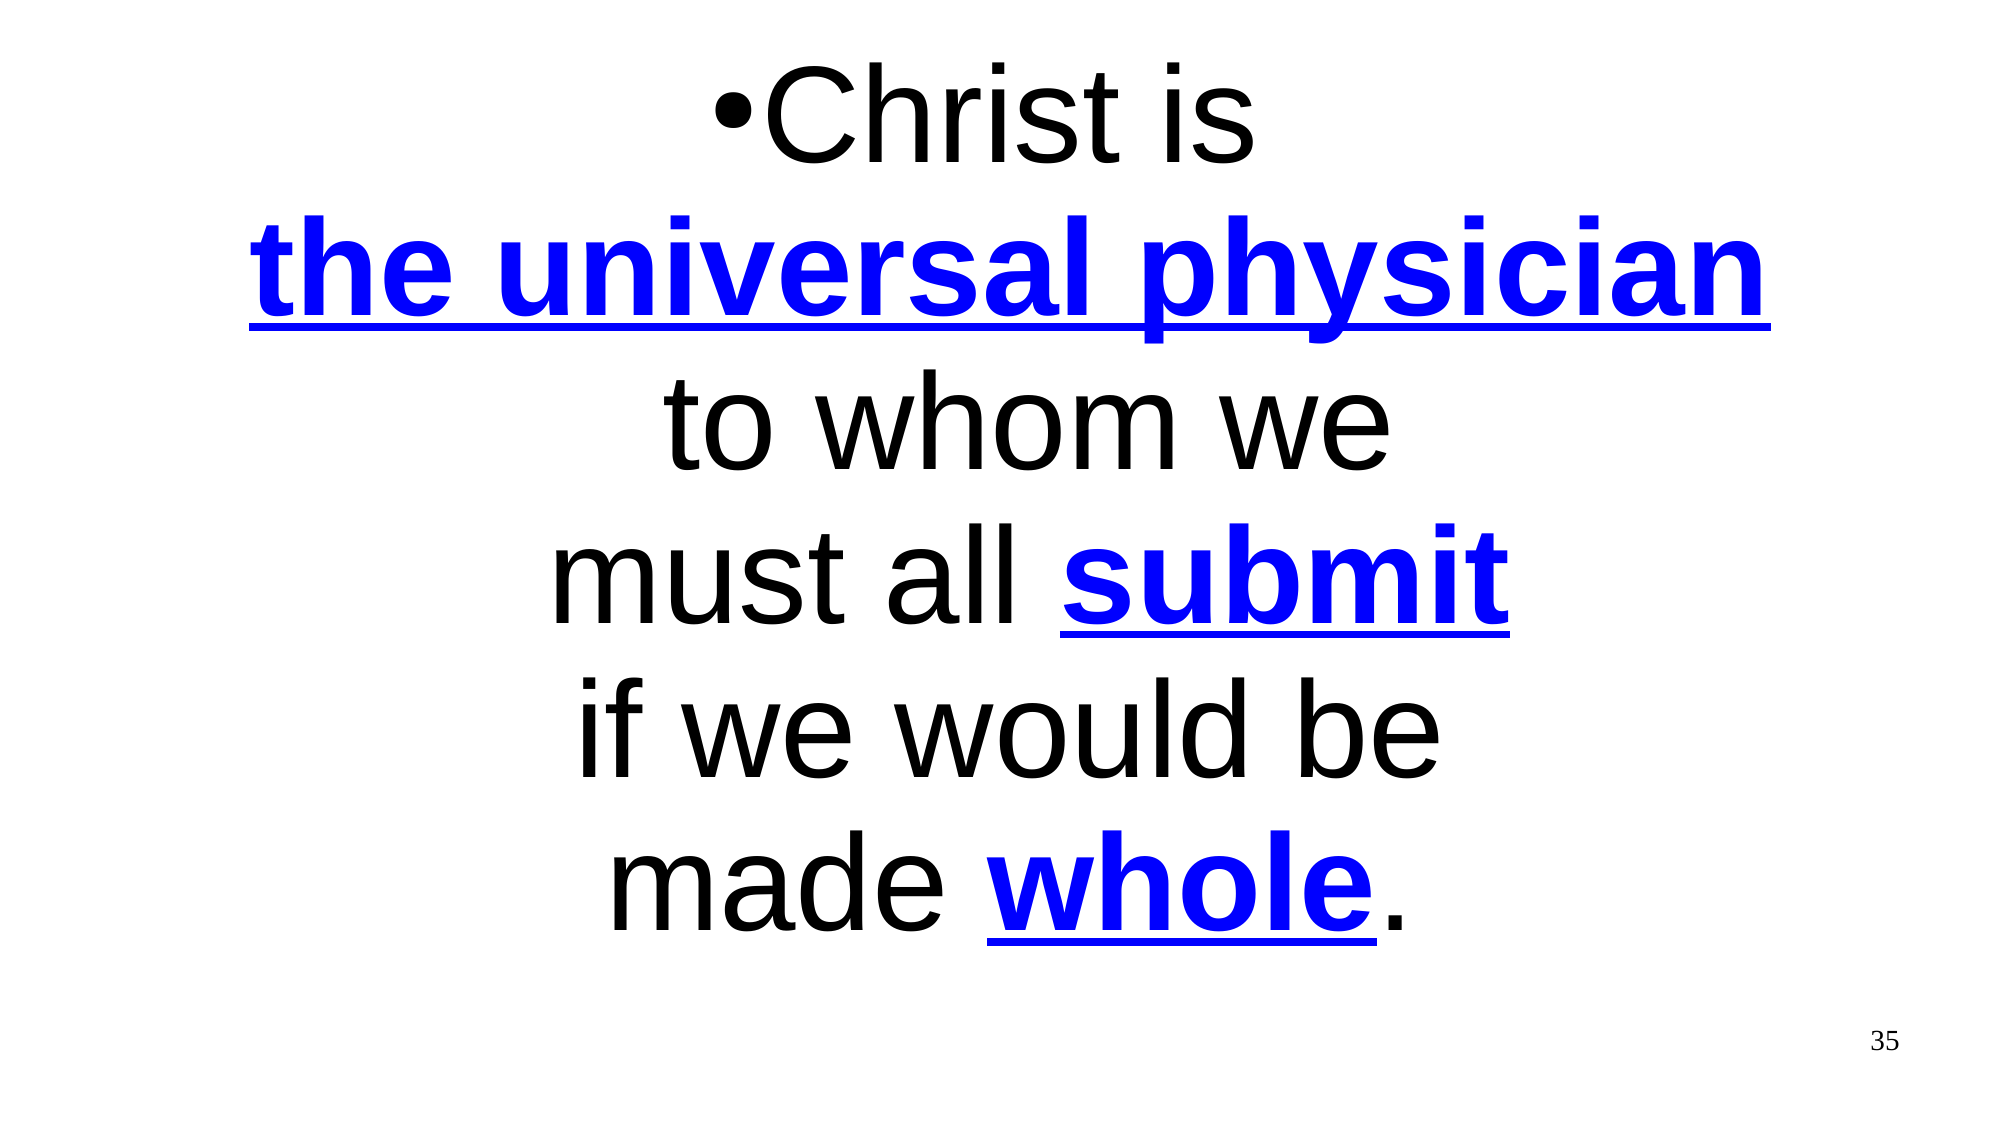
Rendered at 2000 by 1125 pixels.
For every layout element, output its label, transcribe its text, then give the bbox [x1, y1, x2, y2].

list Christ is the universal physician to whom we must all submit if we would be made whole. [37, 37, 1951, 1088]
